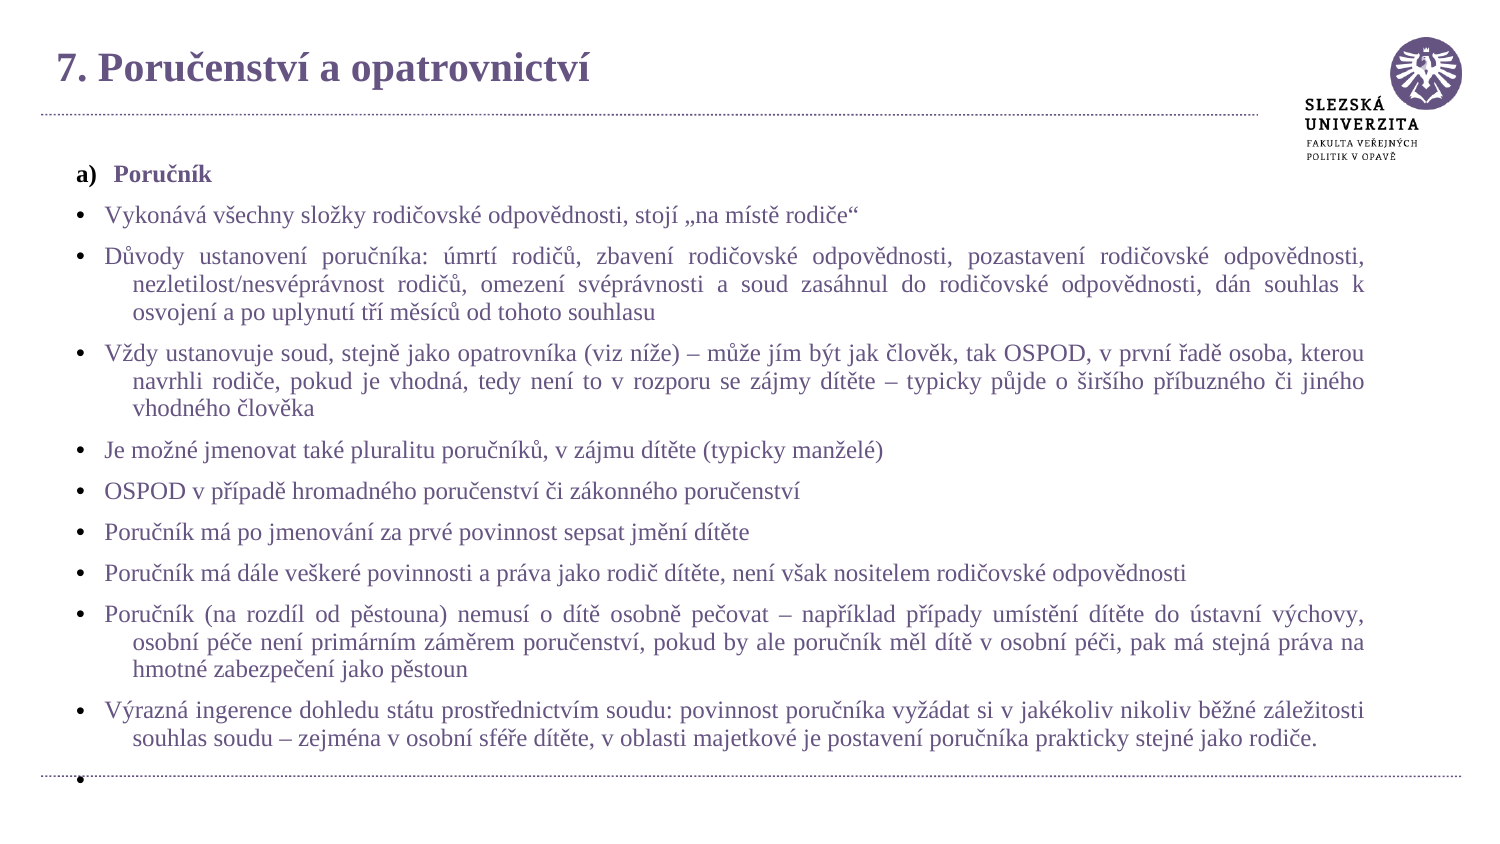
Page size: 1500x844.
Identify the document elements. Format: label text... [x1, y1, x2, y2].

title 7. Poručenství a opatrovnictví [41, 32, 1220, 116]
text_box Poručník Vykonává všechny složky rodičovské odpovědnosti, stojí „na místě rodiče“ Důvody ustanovení poručníka: úmrtí rodičů, zbavení rodičovské odpovědnosti, pozastavení rodičovské odpovědnosti, nezletilost/nesvéprávnost rodičů, omezení svéprávnosti a soud zasáhnul do rodičovské odpovědnosti, dán souhlas k osvojení a po uplynutí tří měsíců od tohoto souhlasu Vždy ustanovuje soud, stejně jako opatrovníka (viz níže) – může jím být jak člověk, tak OSPOD, v první řadě osoba, kterou navrhli rodiče, pokud je vhodná, tedy není to v rozporu se zájmy dítěte – typicky půjde o širšího příbuzného či jiného vhodného člověka Je možné jmenovat také pluralitu poručníků, v zájmu dítěte (typicky manželé) OSPOD v případě hromadného poručenství či zákonného poručenství Poručník má po jmenování za prvé povinnost sepsat jmění dítěte Poručník má dále veškeré povinnosti a práva jako rodič dítěte, není však nositelem rodičovské odpovědnosti Poručník (na rozdíl od pěstouna) nemusí o dítě osobně pečovat – například případy umístění dítěte do ústavní výchovy, osobní péče není primárním záměrem poručenství, pokud by ale poručník měl dítě v osobní péči, pak má stejná práva na hmotné zabezpečení jako pěstoun Výrazná ingerence dohledu státu prostřednictvím soudu: povinnost poručníka vyžádat si v jakékoliv nikoliv běžné záležitosti souhlas soudu – zejména v osobní sféře dítěte, v oblasti majetkové je postavení poručníka prakticky stejné jako rodiče. [61, 152, 1382, 775]
